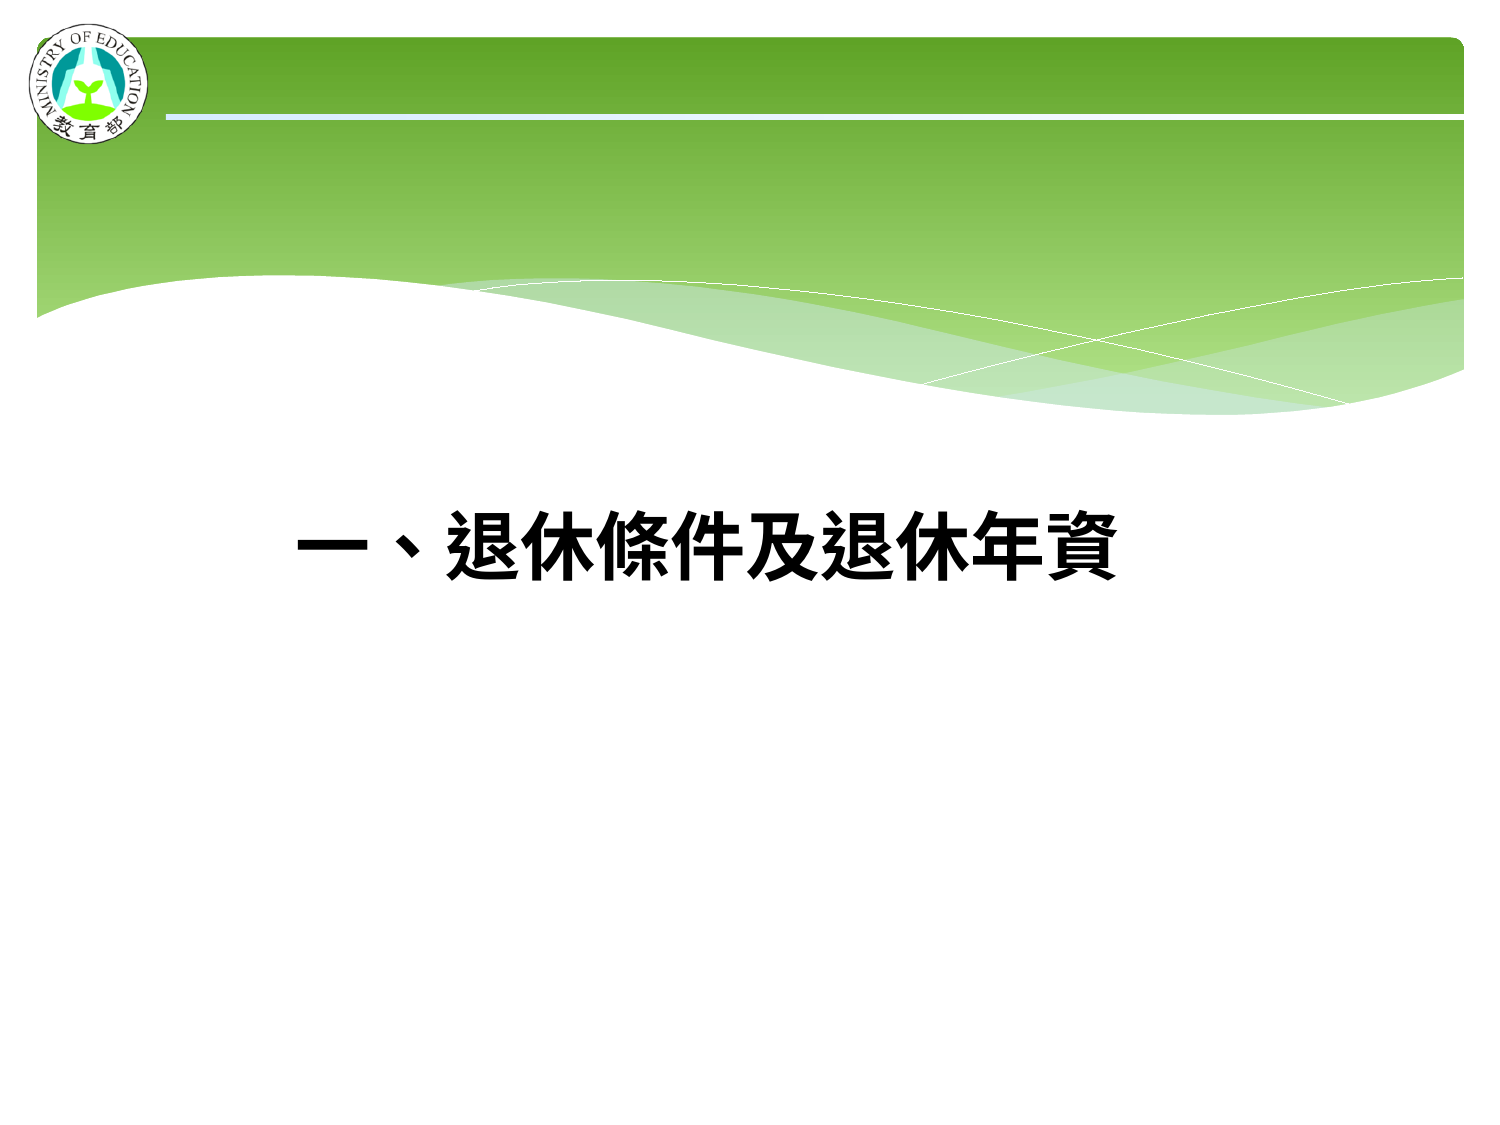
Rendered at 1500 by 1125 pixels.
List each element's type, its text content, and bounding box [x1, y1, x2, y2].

picture [27, 22, 149, 145]
list 一、退休條件及退休年資 [100, 491, 1316, 622]
